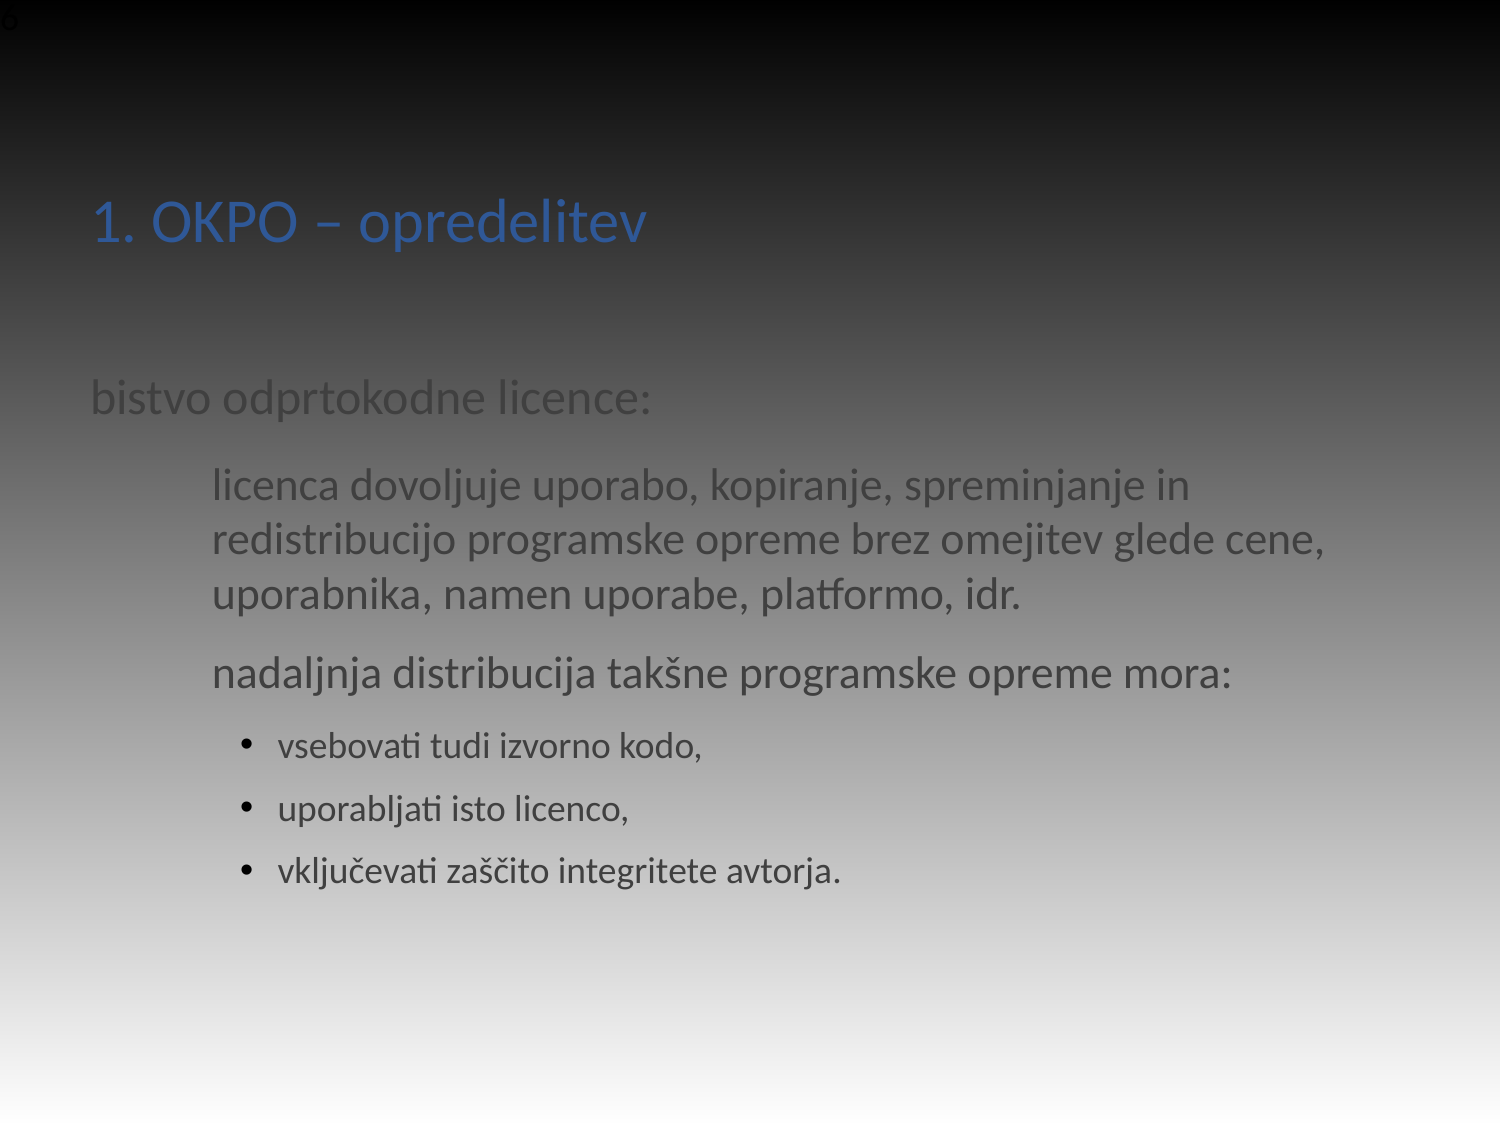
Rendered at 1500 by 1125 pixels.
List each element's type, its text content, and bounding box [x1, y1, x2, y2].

title 1. OKPO – opredelitev [75, 0, 1425, 262]
list bistvo odprtokodne licence: licenca dovoljuje uporabo, kopiranje, spreminjanje in redistribucijo programske opreme brez omejitev glede cene, uporabnika, namen uporabe, platformo, idr. nadaljnja distribucija takšne programske opreme mora: vsebovati tudi izvorno kodo, uporabljati isto licenco, vključevati zaščito integritete avtorja. [75, 262, 1425, 1005]
